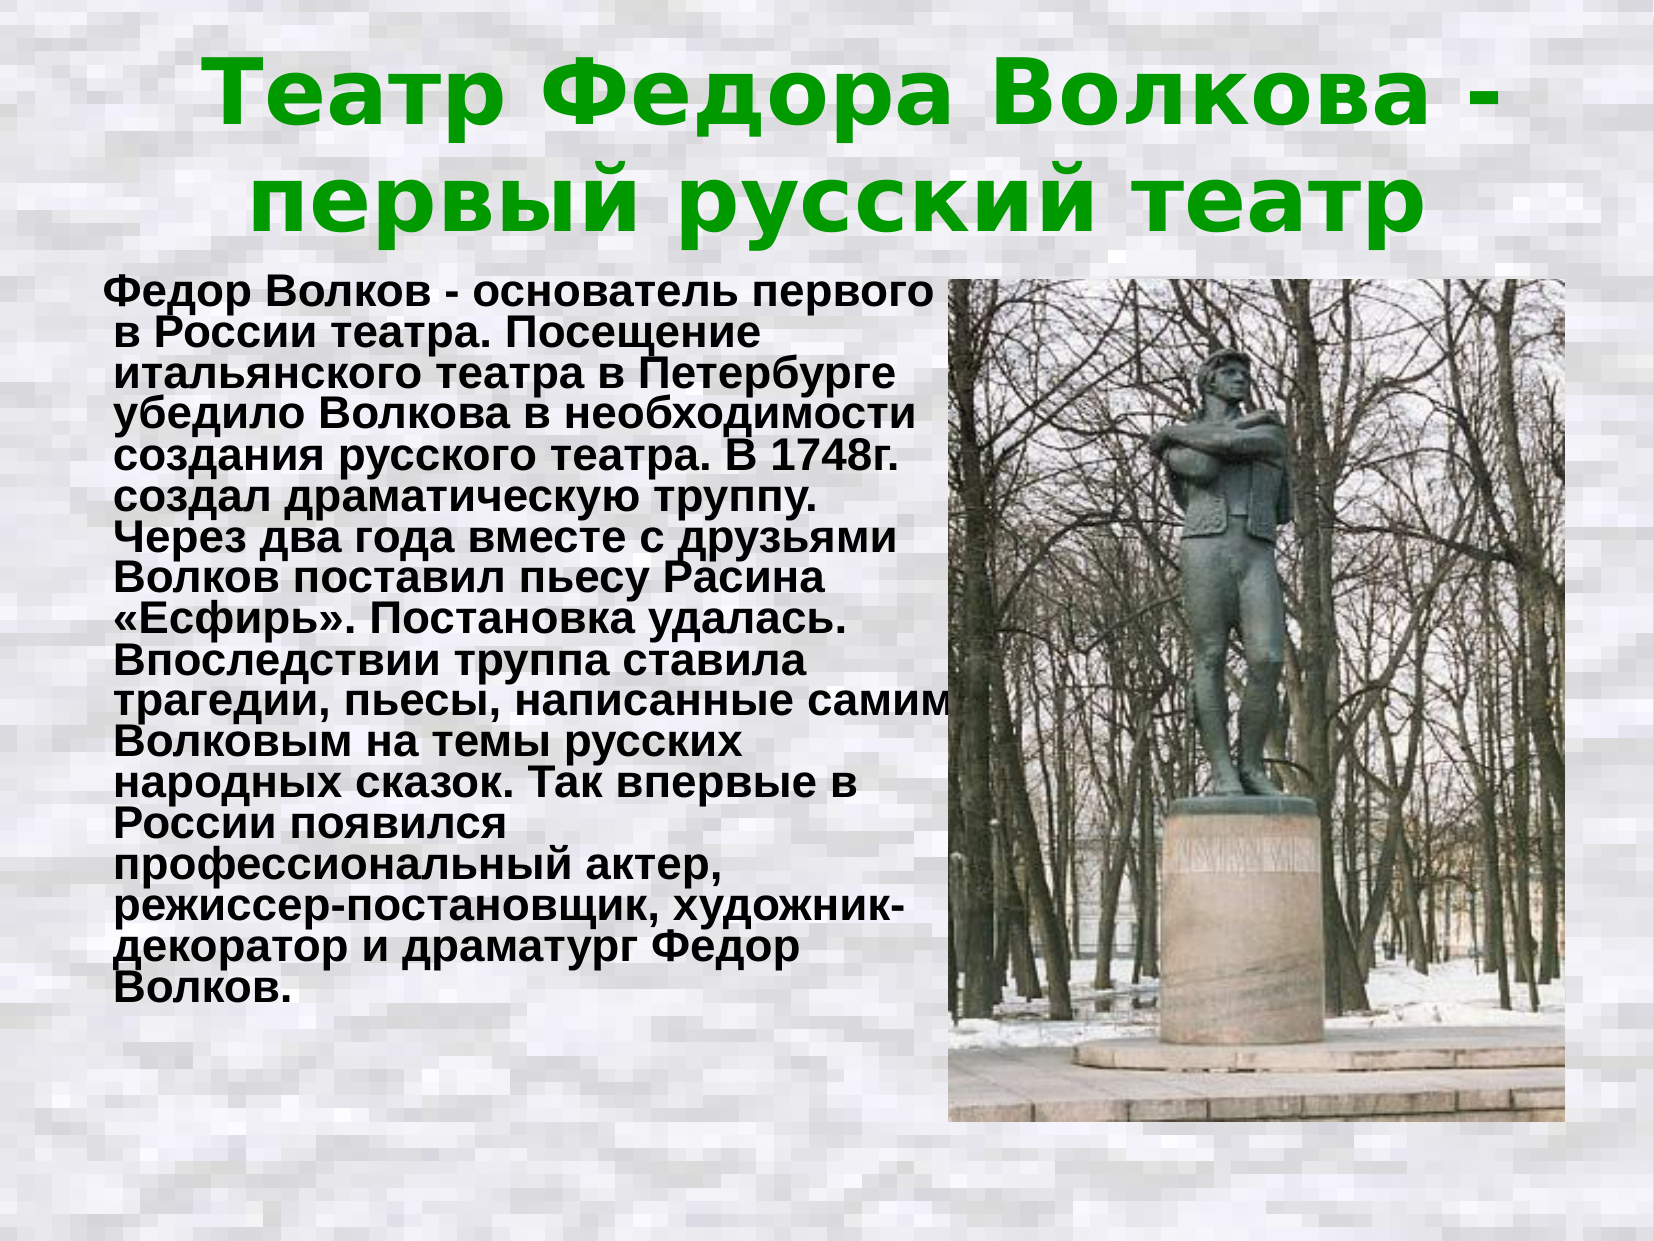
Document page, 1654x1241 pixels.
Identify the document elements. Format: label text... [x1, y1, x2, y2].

picture [0, 0, 1654, 1241]
list Федор Волков - основатель первого в России театра. Посещение итальянского театра в Петербурге убедило Волкова в необходимости создания русского театра. В 1748г. создал драматическую труппу. Через два года вместе с друзьями Волков поставил пьесу Расина «Есфирь». Постановка удалась. Впоследствии труппа ставила трагедии, пьесы, написанные самим Волковым на темы русских народных сказок. Так впервые в России появился профессиональный актер, режиссер-постановщик, художник-декоратор и драматург Федор Волков. [41, 265, 975, 1211]
title Театр Федора Волкова - первый русский театр [112, 0, 1595, 401]
